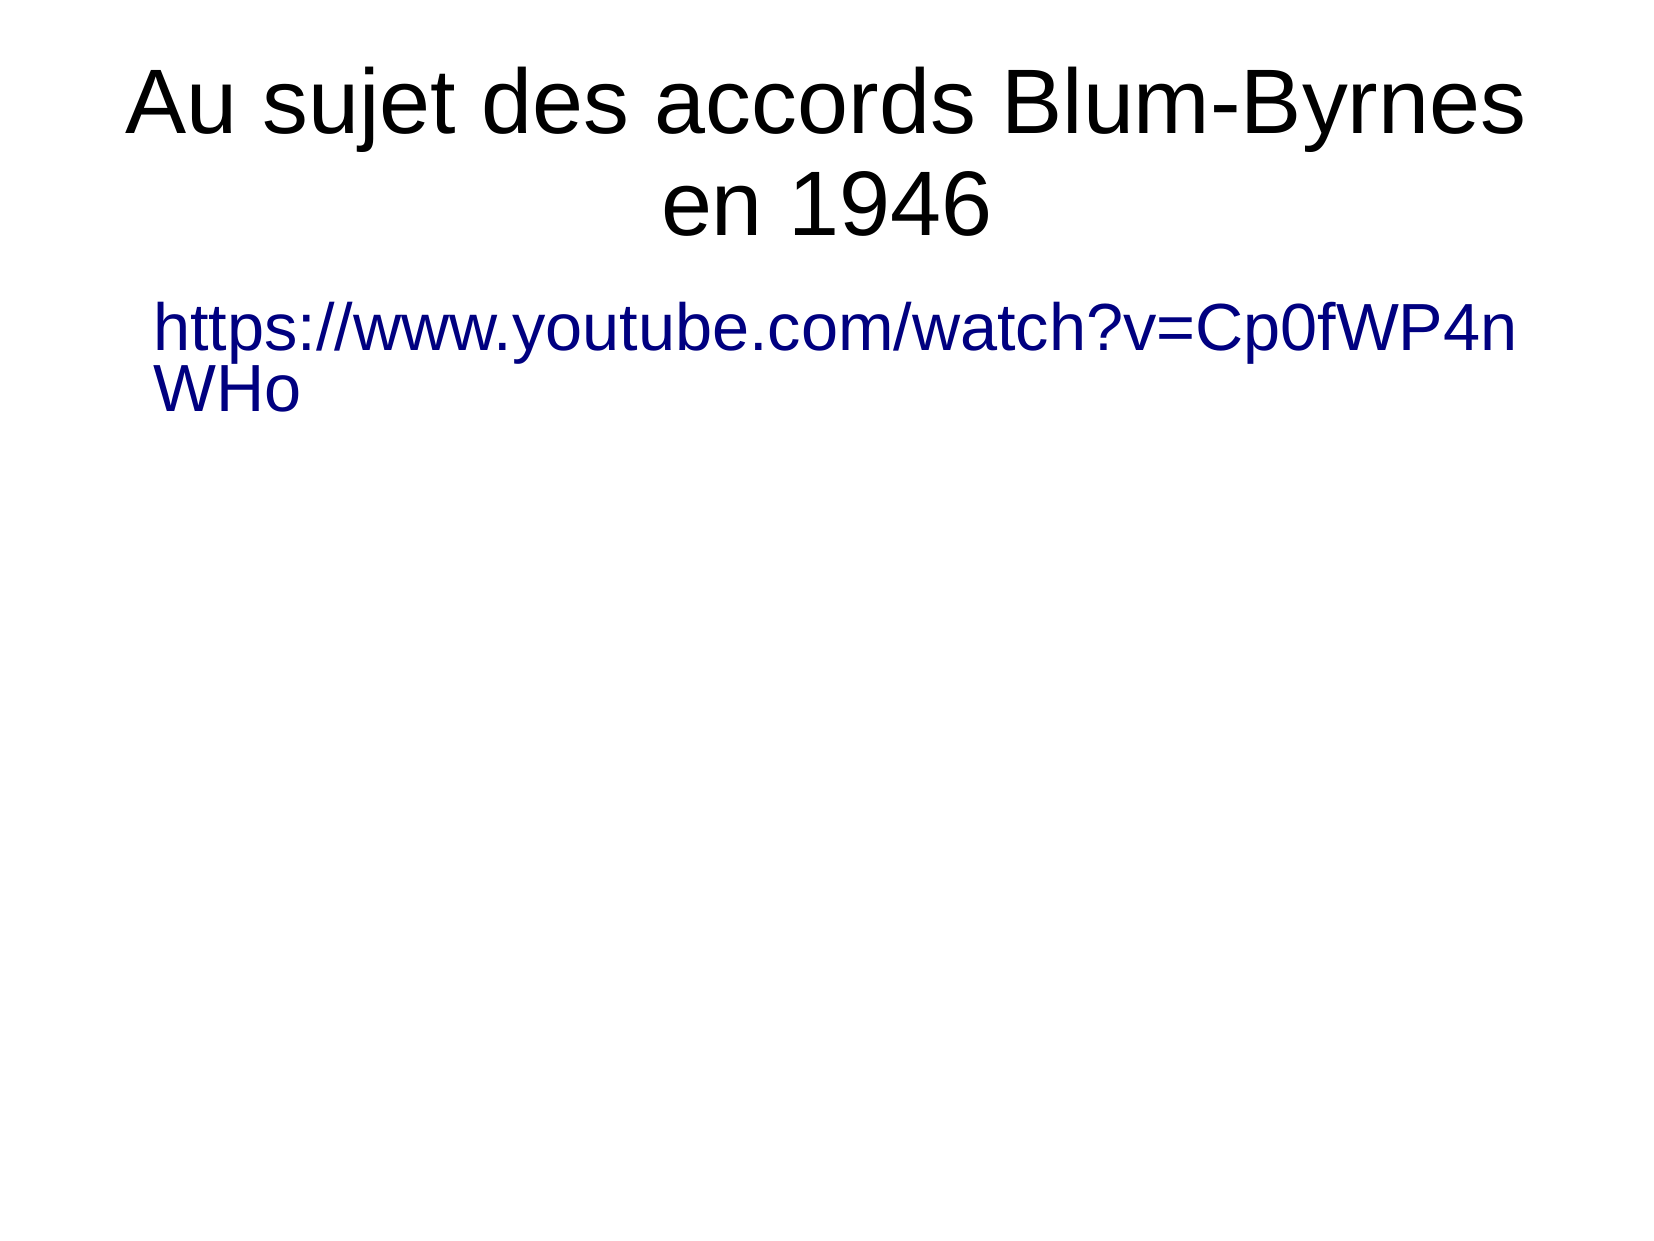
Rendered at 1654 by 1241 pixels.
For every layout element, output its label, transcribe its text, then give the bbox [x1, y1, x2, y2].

title Au sujet des accords Blum-Byrnes en 1946 [82, 49, 1571, 257]
list https://www.youtube.com/watch?v=Cp0fWP4nWHo [82, 290, 1571, 1109]
